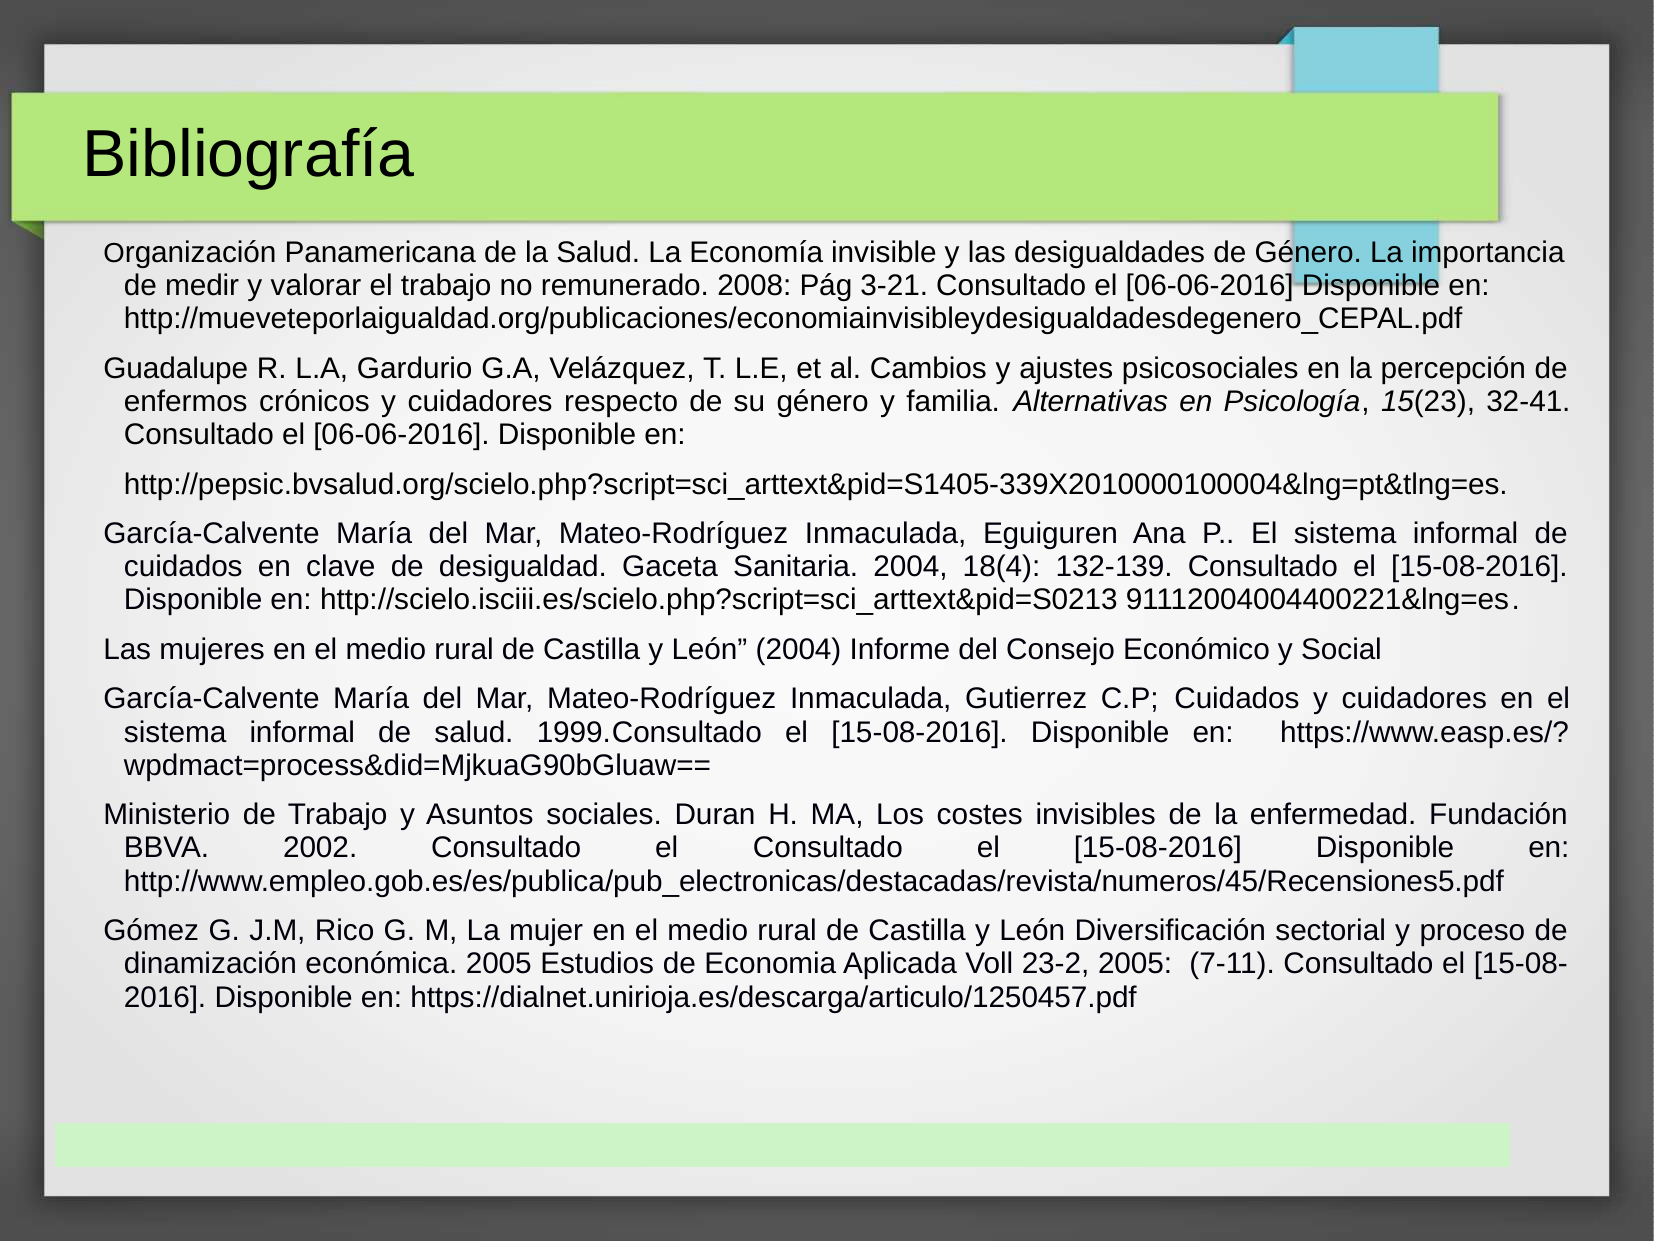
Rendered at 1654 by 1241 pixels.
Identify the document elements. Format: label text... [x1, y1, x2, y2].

list Organización Panamericana de la Salud. La Economía invisible y las desigualdades de Género. La importancia de medir y valorar el trabajo no remunerado. 2008: Pág 3-21. Consultado el [06-06-2016] Disponible en: http://mueveteporlaigualdad.org/publicaciones/economiainvisibleydesigualdadesdegenero_CEPAL.pdf Guadalupe R. L.A, Gardurio G.A, Velázquez, T. L.E, et al. Cambios y ajustes psicosociales en la percepción de enfermos crónicos y cuidadores respecto de su género y familia. Alternativas en Psicología, 15(23), 32-41. Consultado el [06-06-2016]. Disponible en: http://pepsic.bvsalud.org/scielo.php?script=sci_arttext&pid=S1405-339X2010000100004&lng=pt&tlng=es. García-Calvente María del Mar, Mateo-Rodríguez Inmaculada, Eguiguren Ana P.. El sistema informal de cuidados en clave de desigualdad. Gaceta Sanitaria. 2004, 18(4): 132-139. Consultado el [15-08-2016]. Disponible en: http://scielo.isciii.es/scielo.php?script=sci_arttext&pid=S0213 91112004004400221&lng=es. Las mujeres en el medio rural de Castilla y León” (2004) Informe del Consejo Económico y Social García-Calvente María del Mar, Mateo-Rodríguez Inmaculada, Gutierrez C.P; Cuidados y cuidadores en el sistema informal de salud. 1999.Consultado el [15-08-2016]. Disponible en: https://www.easp.es/?wpdmact=process&did=MjkuaG90bGluaw== Ministerio de Trabajo y Asuntos sociales. Duran H. MA, Los costes invisibles de la enfermedad. Fundación BBVA. 2002. Consultado el Consultado el [15-08-2016] Disponible en: http://www.empleo.gob.es/es/publica/pub_electronicas/destacadas/revista/numeros/45/Recensiones5.pdf Gómez G. J.M, Rico G. M, La mujer en el medio rural de Castilla y León Diversificación sectorial y proceso de dinamización económica. 2005 Estudios de Economia Aplicada Voll 23-2, 2005: (7-11). Consultado el [15-08-2016]. Disponible en: https://dialnet.unirioja.es/descarga/articulo/1250457.pdf [82, 235, 1571, 1124]
text_box [55, 1123, 1510, 1167]
picture [0, 0, 1654, 1241]
title Bibliografía [82, 94, 1264, 213]
